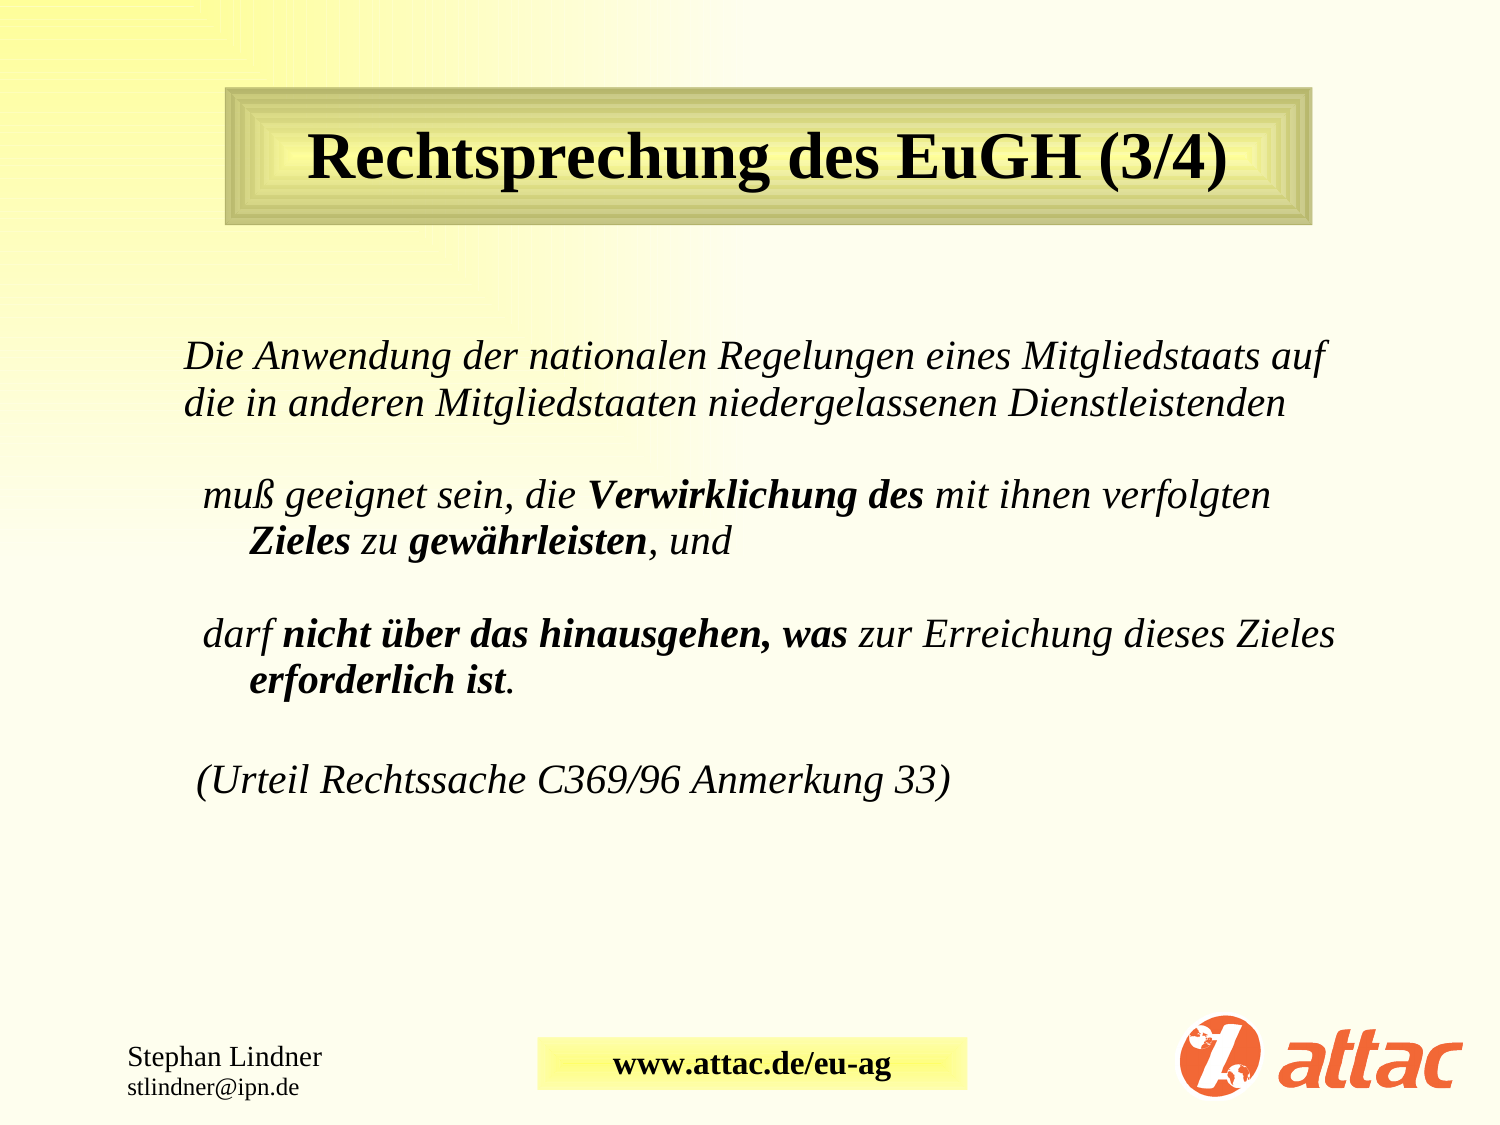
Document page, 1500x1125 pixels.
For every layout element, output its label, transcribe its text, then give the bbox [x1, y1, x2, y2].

list Die Anwendung der nationalen Regelungen eines Mitgliedstaats auf die in anderen Mitgliedstaaten niedergelassenen Dienstleistenden muß geeignet sein, die Verwirklichung des mit ihnen verfolgten Zieles zu gewährleisten, und darf nicht über das hinausgehen, was zur Erreichung dieses Zieles erforderlich ist. (Urteil Rechtssache C369/96 Anmerkung 33) [112, 324, 1388, 1001]
picture [1175, 1012, 1463, 1101]
text_box www.attac.de/eu-ag [537, 1037, 968, 1090]
title Rechtsprechung des EuGH (3/4) [224, 87, 1313, 226]
text_box Stephan Lindner stlindner@ipn.de [112, 1032, 338, 1109]
